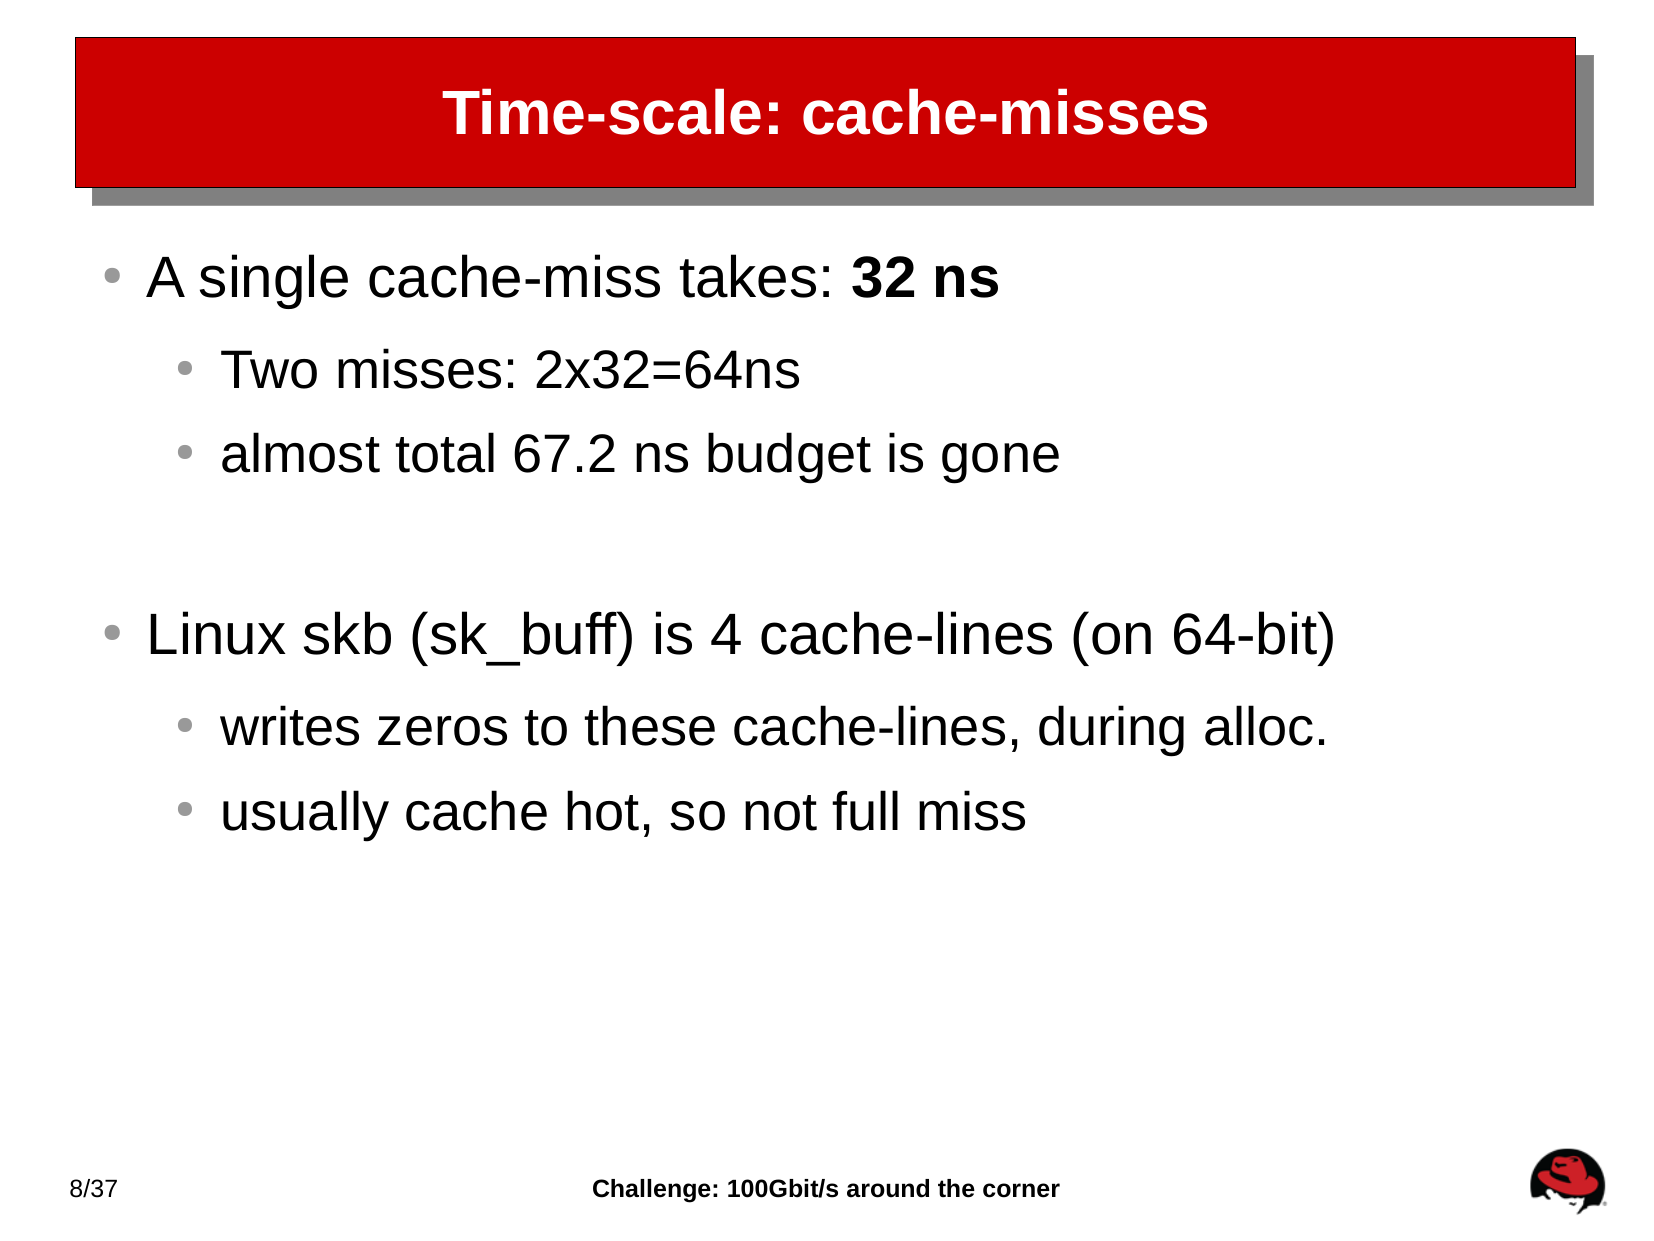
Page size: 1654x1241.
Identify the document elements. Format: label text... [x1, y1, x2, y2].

list A single cache-miss takes: 32 ns Two misses: 2x32=64ns almost total 67.2 ns budget is gone Linux skb (sk_buff) is 4 cache-lines (on 64-bit) writes zeros to these cache-lines, during alloc. usually cache hot, so not full miss [86, 244, 1576, 1039]
title Time-scale: cache-misses [82, 37, 1571, 188]
picture [1529, 1146, 1613, 1224]
